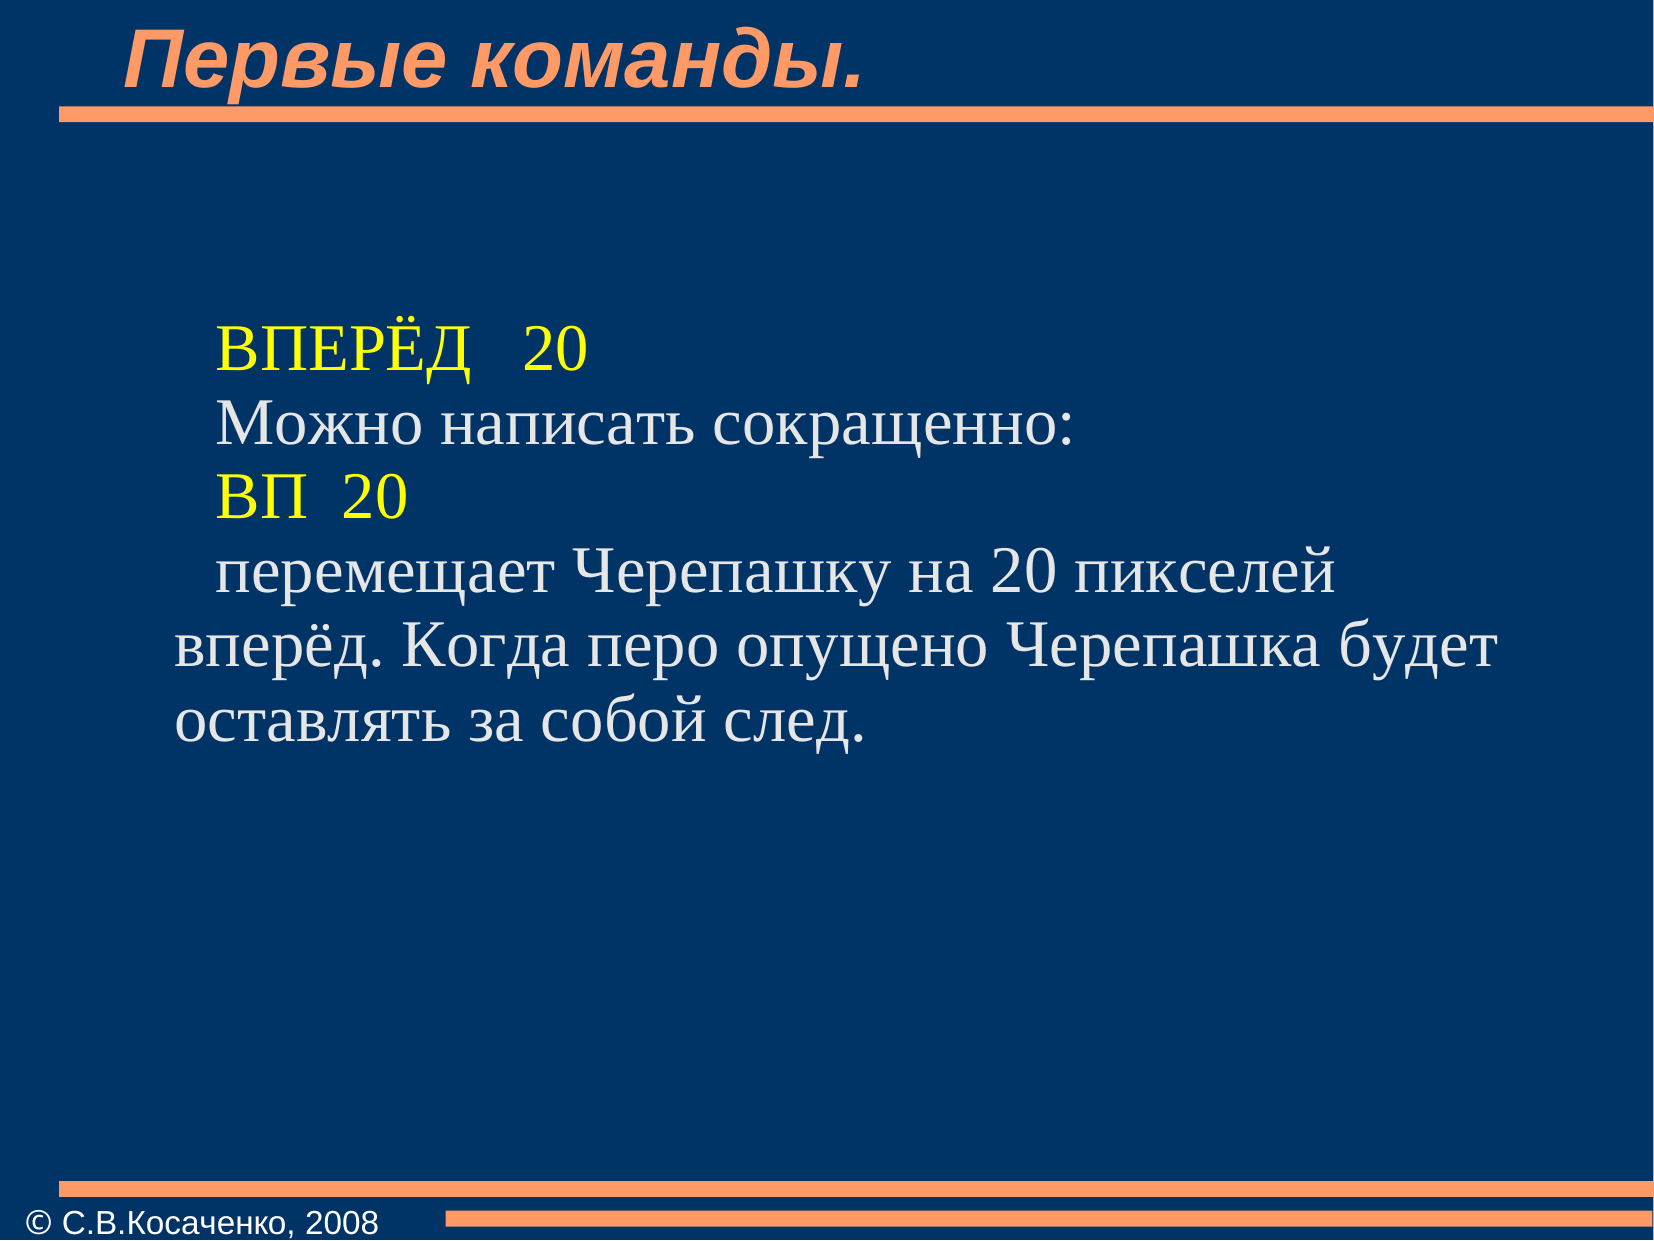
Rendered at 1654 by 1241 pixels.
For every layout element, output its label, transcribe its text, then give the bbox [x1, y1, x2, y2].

title Первые команды. [123, 0, 1536, 119]
list ВПЕРЁД 20 Можно написать сокращенно: ВП 20 перемещает Черепашку на 20 пикселей вперёд. Когда перо опущено Черепашка будет оставлять за собой след. [174, 311, 1565, 1093]
